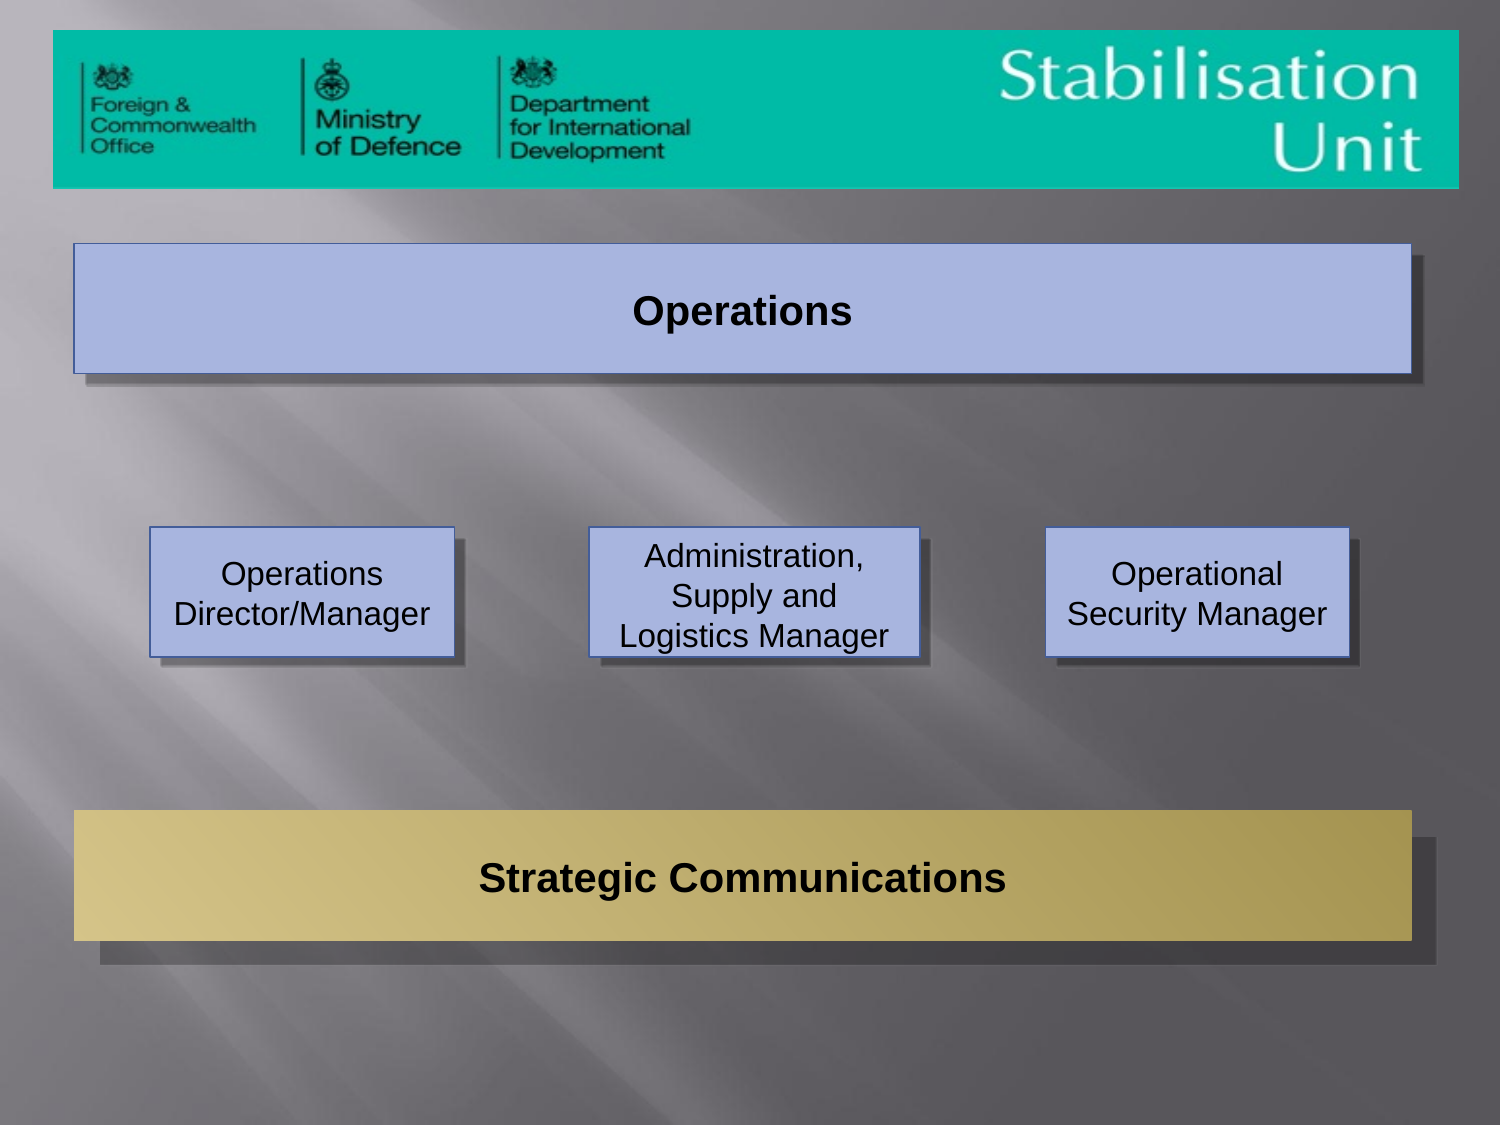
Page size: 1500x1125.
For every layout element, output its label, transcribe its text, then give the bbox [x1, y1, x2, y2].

text_box Operations [74, 244, 1412, 374]
text_box Operations Director/Manager [150, 527, 454, 657]
text_box Administration, Supply and Logistics Manager [589, 527, 920, 657]
text_box Operational Security Manager [1045, 527, 1349, 657]
picture [53, 31, 1459, 189]
text_box Strategic Communications [74, 811, 1412, 940]
